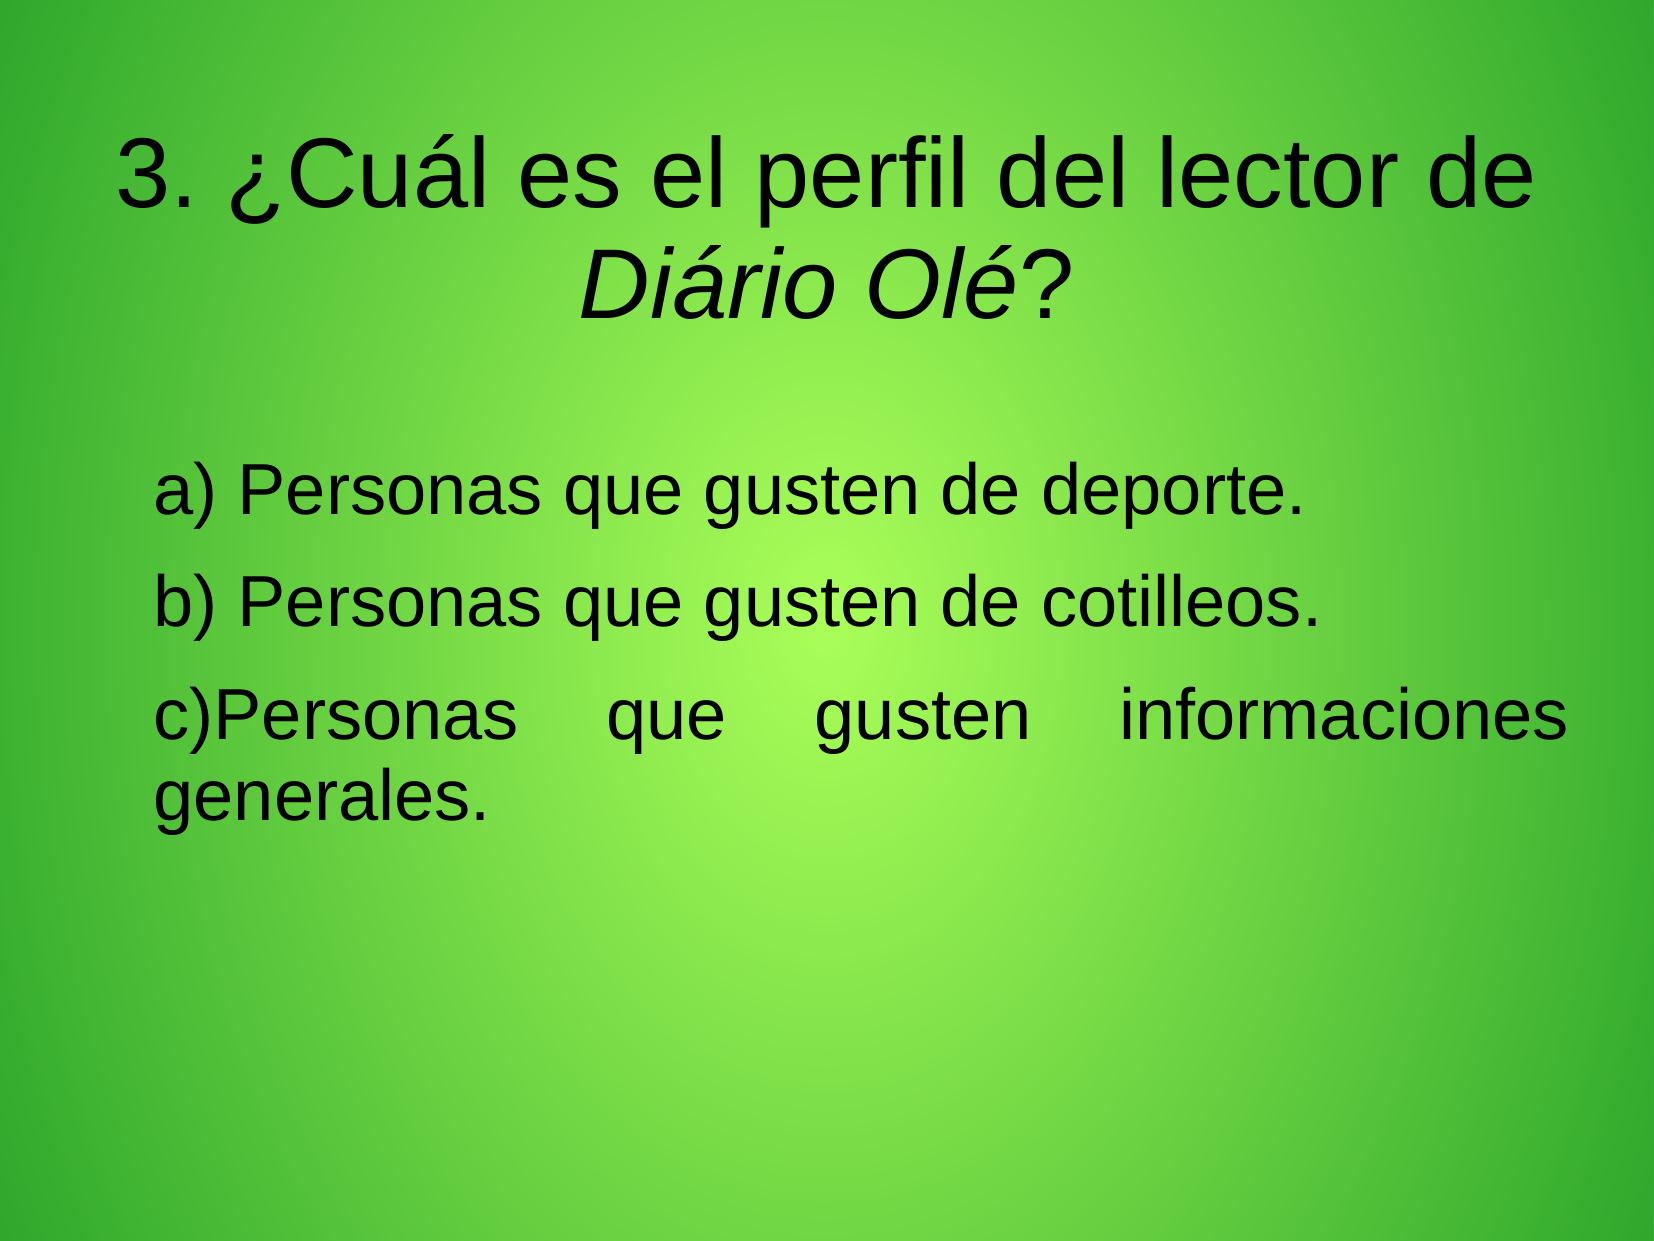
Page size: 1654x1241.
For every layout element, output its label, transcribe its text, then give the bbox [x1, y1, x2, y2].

list a) Personas que gusten de deporte. b) Personas que gusten de cotilleos. c)Personas que gusten informaciones generales. [82, 448, 1571, 1169]
title 3. ¿Cuál es el perfil del lector de Diário Olé? [82, 118, 1571, 340]
